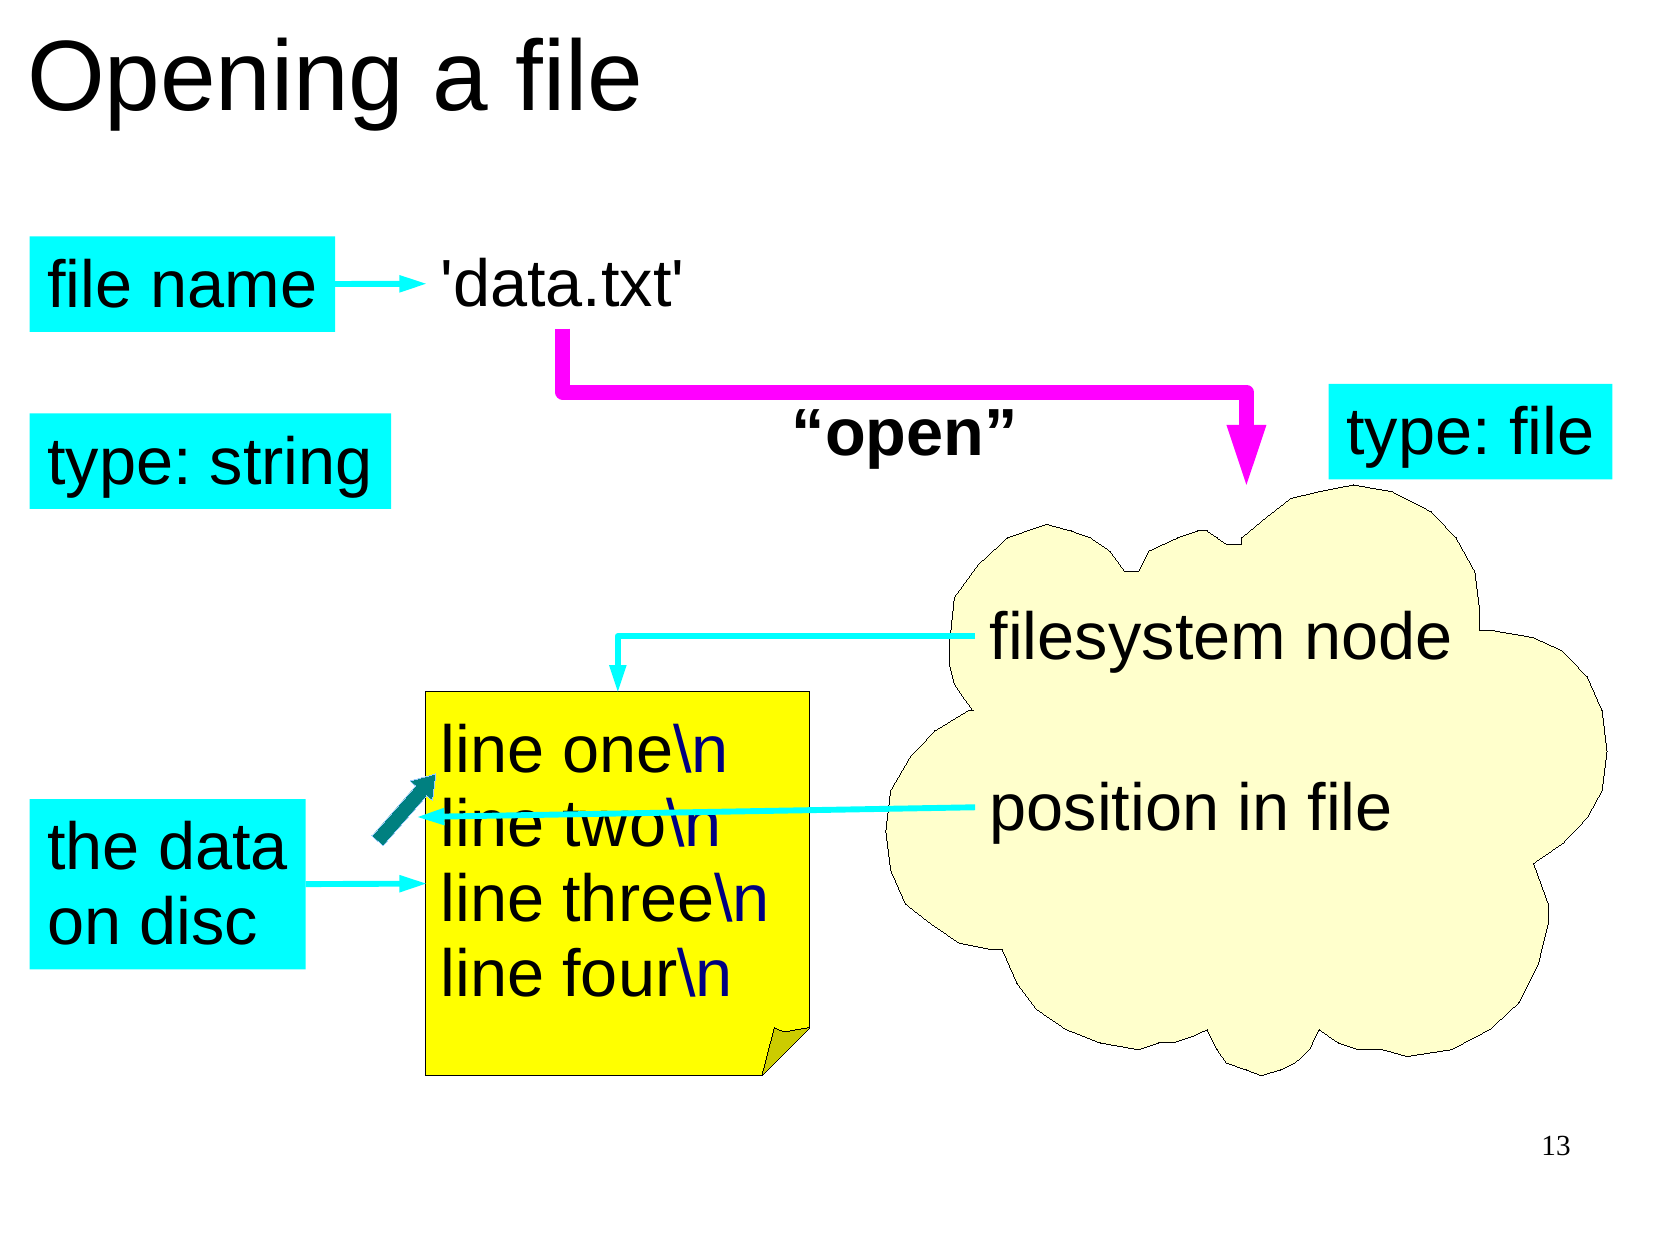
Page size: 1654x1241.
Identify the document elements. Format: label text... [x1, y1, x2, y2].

text_box Opening a file [12, 12, 659, 140]
text_box [371, 773, 436, 846]
text_box type: file [1328, 383, 1613, 480]
text_box line one\n line two\n line three\n line four\n [425, 814, 810, 1076]
text_box file name [29, 236, 336, 332]
text_box 'data.txt' [425, 238, 700, 329]
text_box filesystem node [975, 591, 1468, 681]
text_box position in file [975, 762, 1408, 853]
text_box type: string [29, 413, 392, 509]
text_box line one\n line two\n line three\n line four\n [425, 691, 810, 814]
text_box the data on disc [29, 799, 306, 970]
text_box [885, 484, 1608, 1076]
